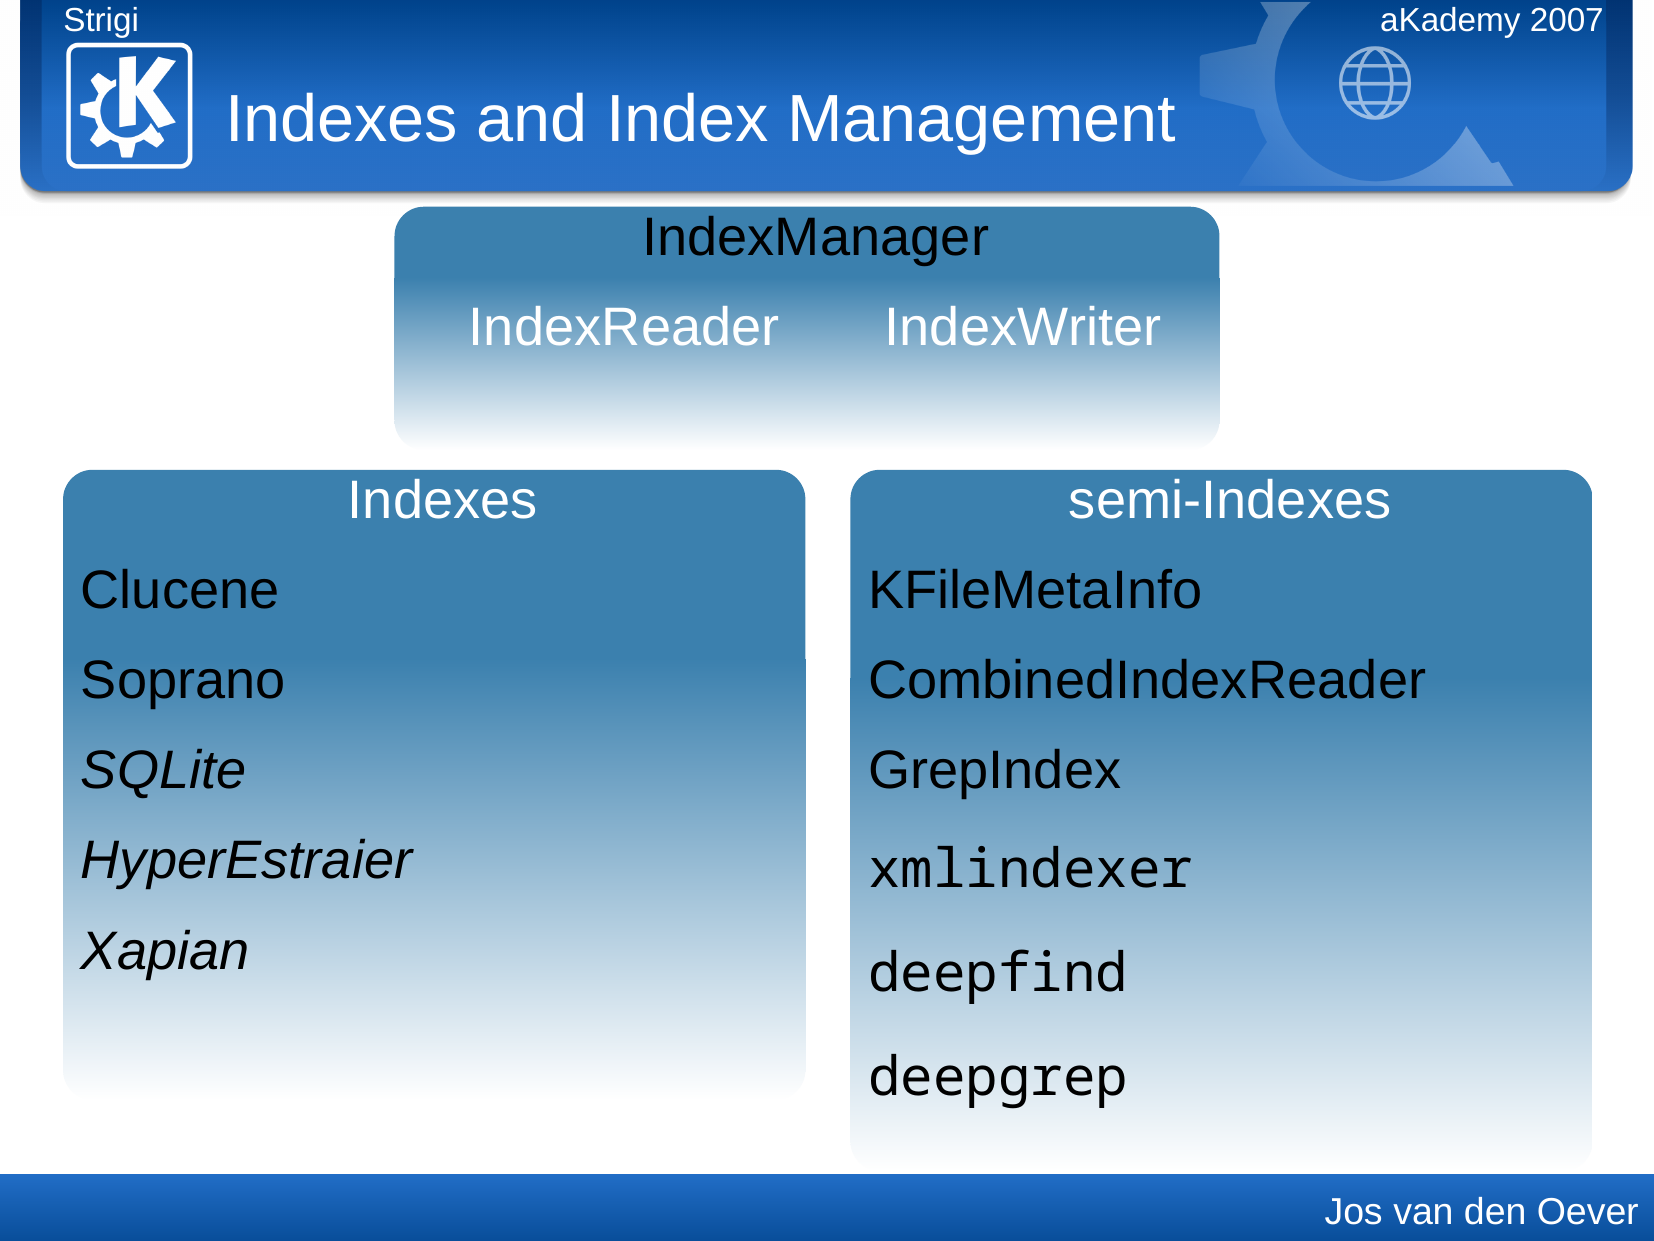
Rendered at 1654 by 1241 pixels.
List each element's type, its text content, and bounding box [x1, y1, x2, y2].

list semi-Indexes KFileMetaInfo CombinedIndexReader GrepIndex xmlindexer deepfind deepgrep [850, 469, 1593, 1171]
title Indexes and Index Management [225, 56, 1571, 181]
list IndexManager IndexReader IndexWriter [394, 206, 1220, 451]
list Indexes Clucene Soprano SQLite HyperEstraier Xapian [63, 469, 806, 1100]
picture [0, 0, 1652, 216]
